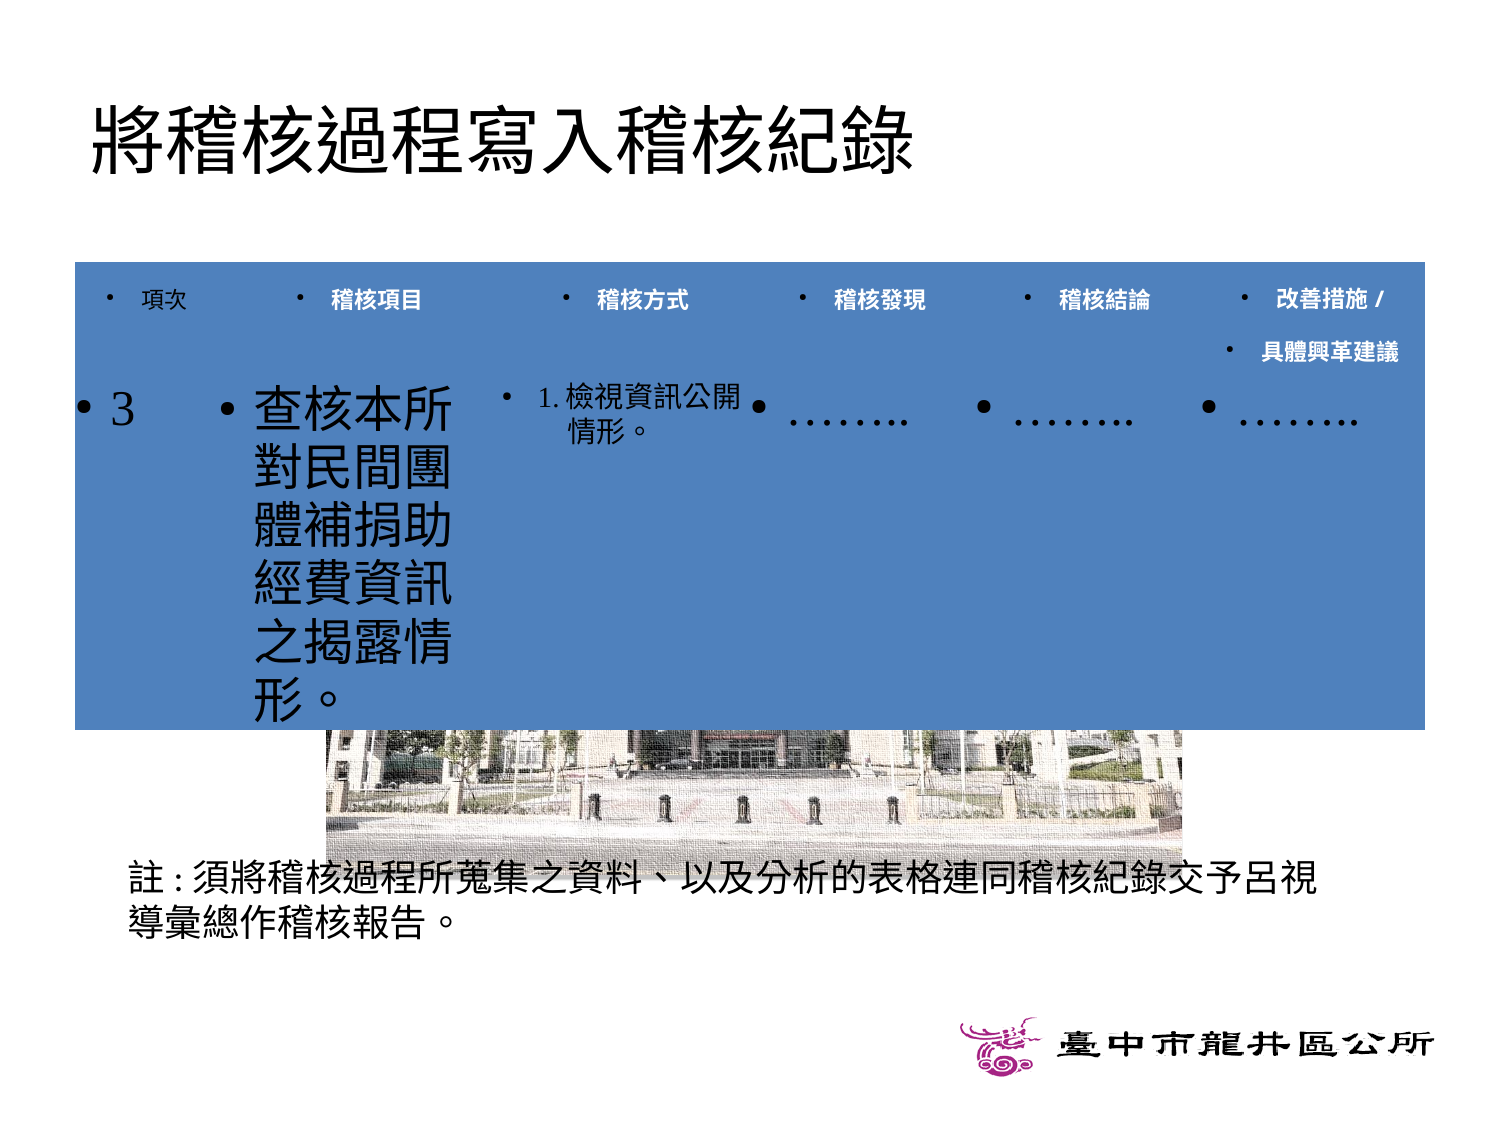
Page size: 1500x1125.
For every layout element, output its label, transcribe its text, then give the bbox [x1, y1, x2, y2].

table_header 項次 [75, 262, 218, 381]
table_cell 1.檢視資訊公開情形。 [502, 381, 750, 730]
table_header 稽核方式 [502, 262, 750, 381]
table_header 稽核結論 [975, 262, 1200, 381]
table_header 稽核發現 [750, 262, 975, 381]
table_header 稽核項目 [218, 262, 502, 381]
table_cell …….. [975, 381, 1200, 730]
text_box 註:須將稽核過程所蒐集之資料、以及分析的表格連同稽核紀錄交予呂視導彙總作稽核報告。 [112, 846, 1365, 953]
title 將稽核過程寫入稽核紀錄 [75, 45, 1426, 233]
table_cell 3 [75, 381, 218, 730]
table_header 改善措施/ 具體興革建議 [1200, 262, 1425, 381]
table_cell …….. [750, 381, 975, 730]
table_cell …….. [1200, 381, 1425, 730]
table_cell 查核本所對民間團體補捐助經費資訊之揭露情形。 [218, 381, 502, 730]
